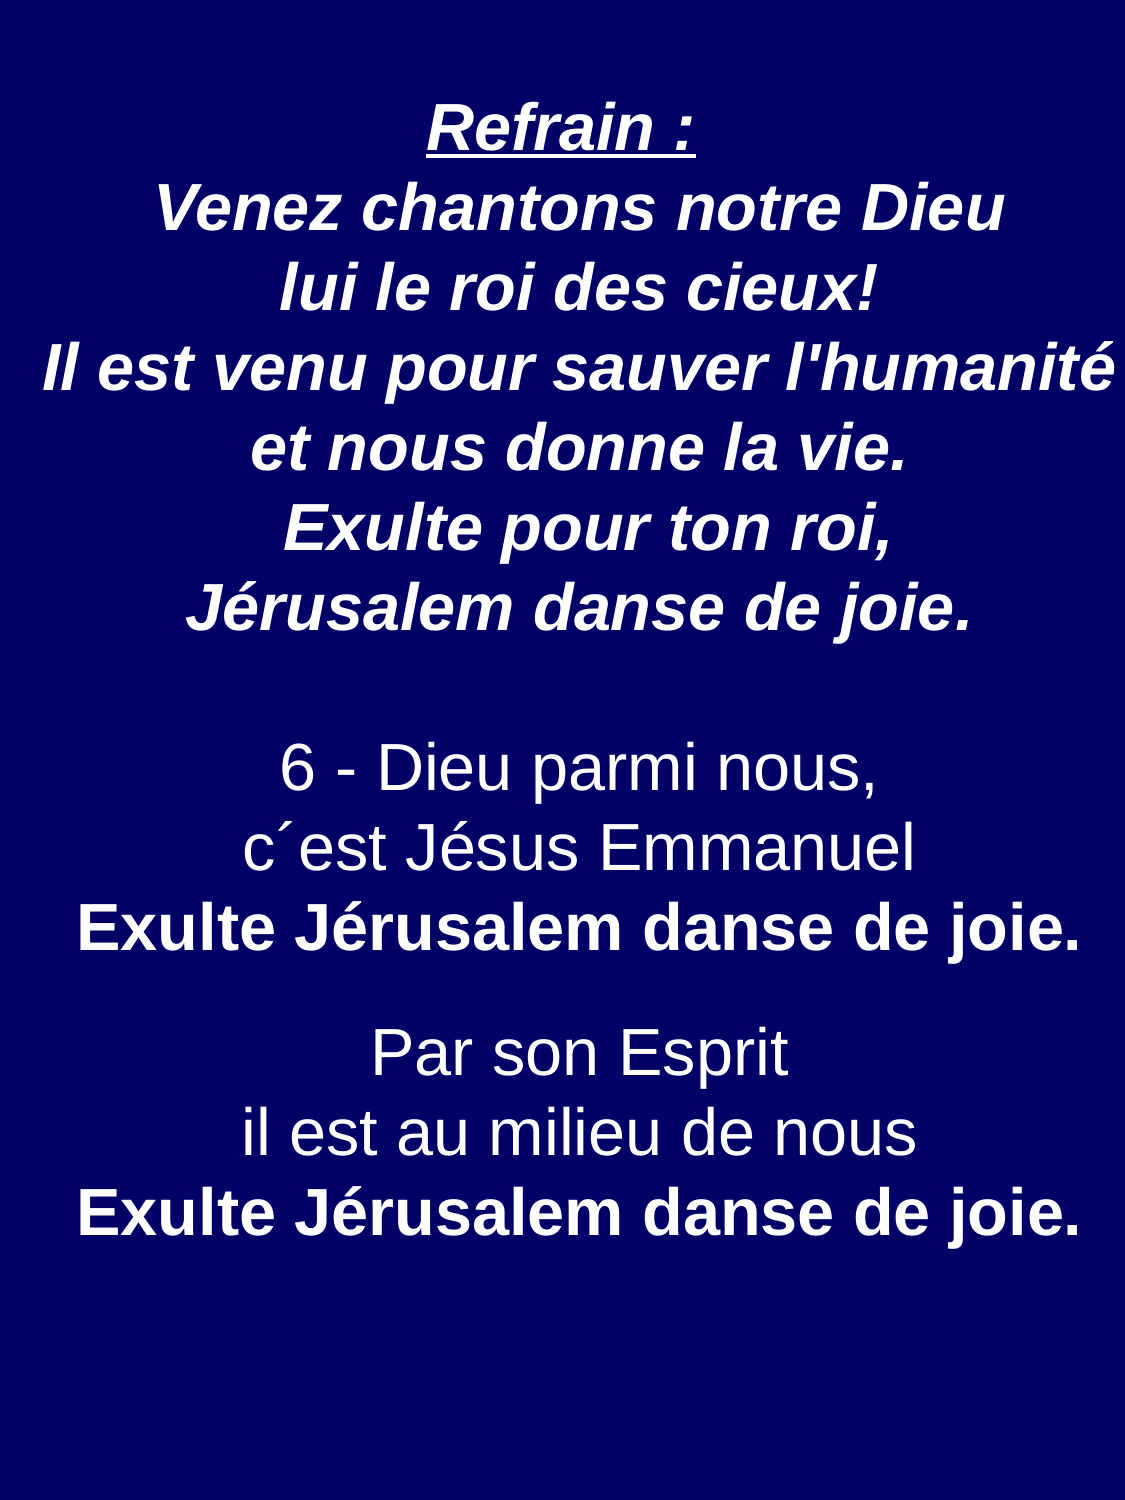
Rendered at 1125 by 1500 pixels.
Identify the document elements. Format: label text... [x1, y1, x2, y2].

text_box Refrain : Venez chantons notre Dieu lui le roi des cieux! Il est venu pour sauver l'humanité et nous donne la vie. Exulte pour ton roi, Jérusalem danse de joie. 6 - Dieu parmi nous, c´est Jésus Emmanuel Exulte Jérusalem danse de joie. Par son Esprit il est au milieu de nous Exulte Jérusalem danse de joie. [10, 69, 1125, 1343]
